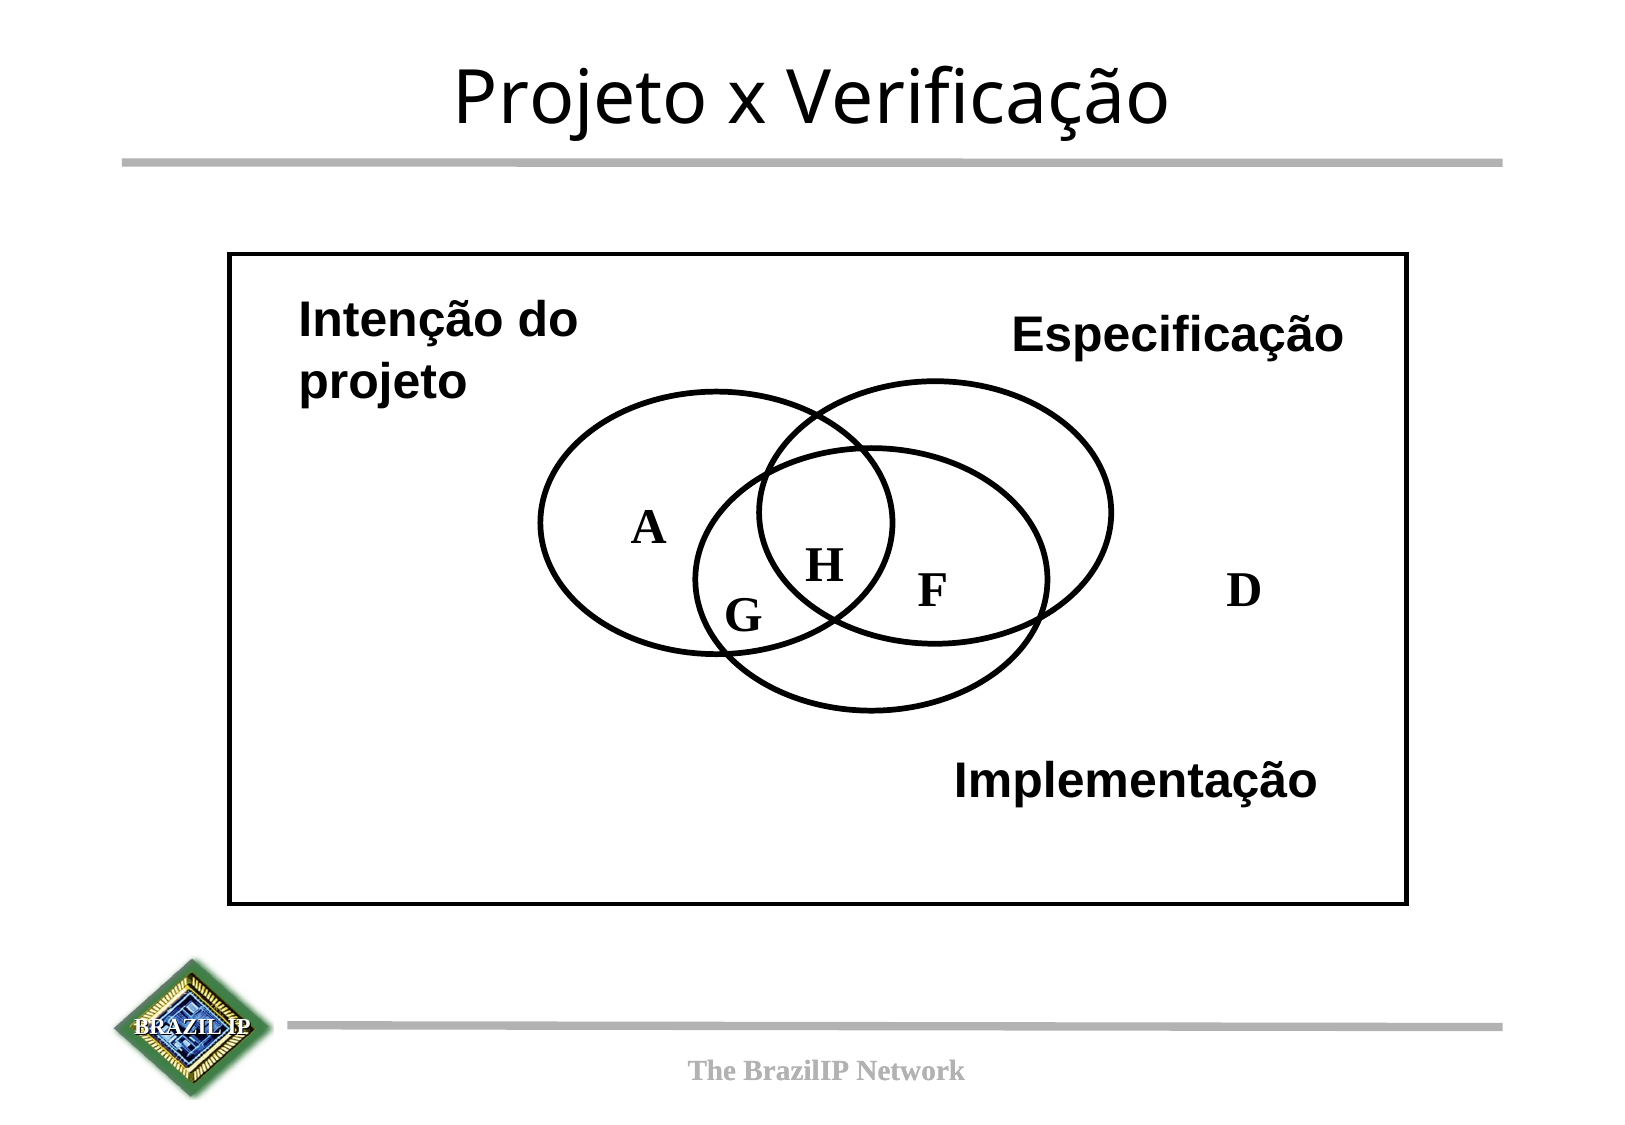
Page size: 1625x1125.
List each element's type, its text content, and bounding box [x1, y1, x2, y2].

text_box H [790, 592, 799, 601]
text_box G [709, 579, 778, 651]
text_box D [1211, 554, 1278, 626]
title Projeto x Verificação [121, 41, 1503, 147]
text_box Especificação [996, 299, 1360, 371]
text_box [229, 254, 1407, 905]
text_box Implementação [939, 744, 1333, 817]
text_box Intenção do projeto [283, 304, 608, 413]
text_box G [709, 638, 719, 651]
text_box H [790, 529, 860, 601]
text_box A [615, 491, 682, 563]
picture [108, 953, 274, 1100]
text_box F [903, 554, 964, 626]
